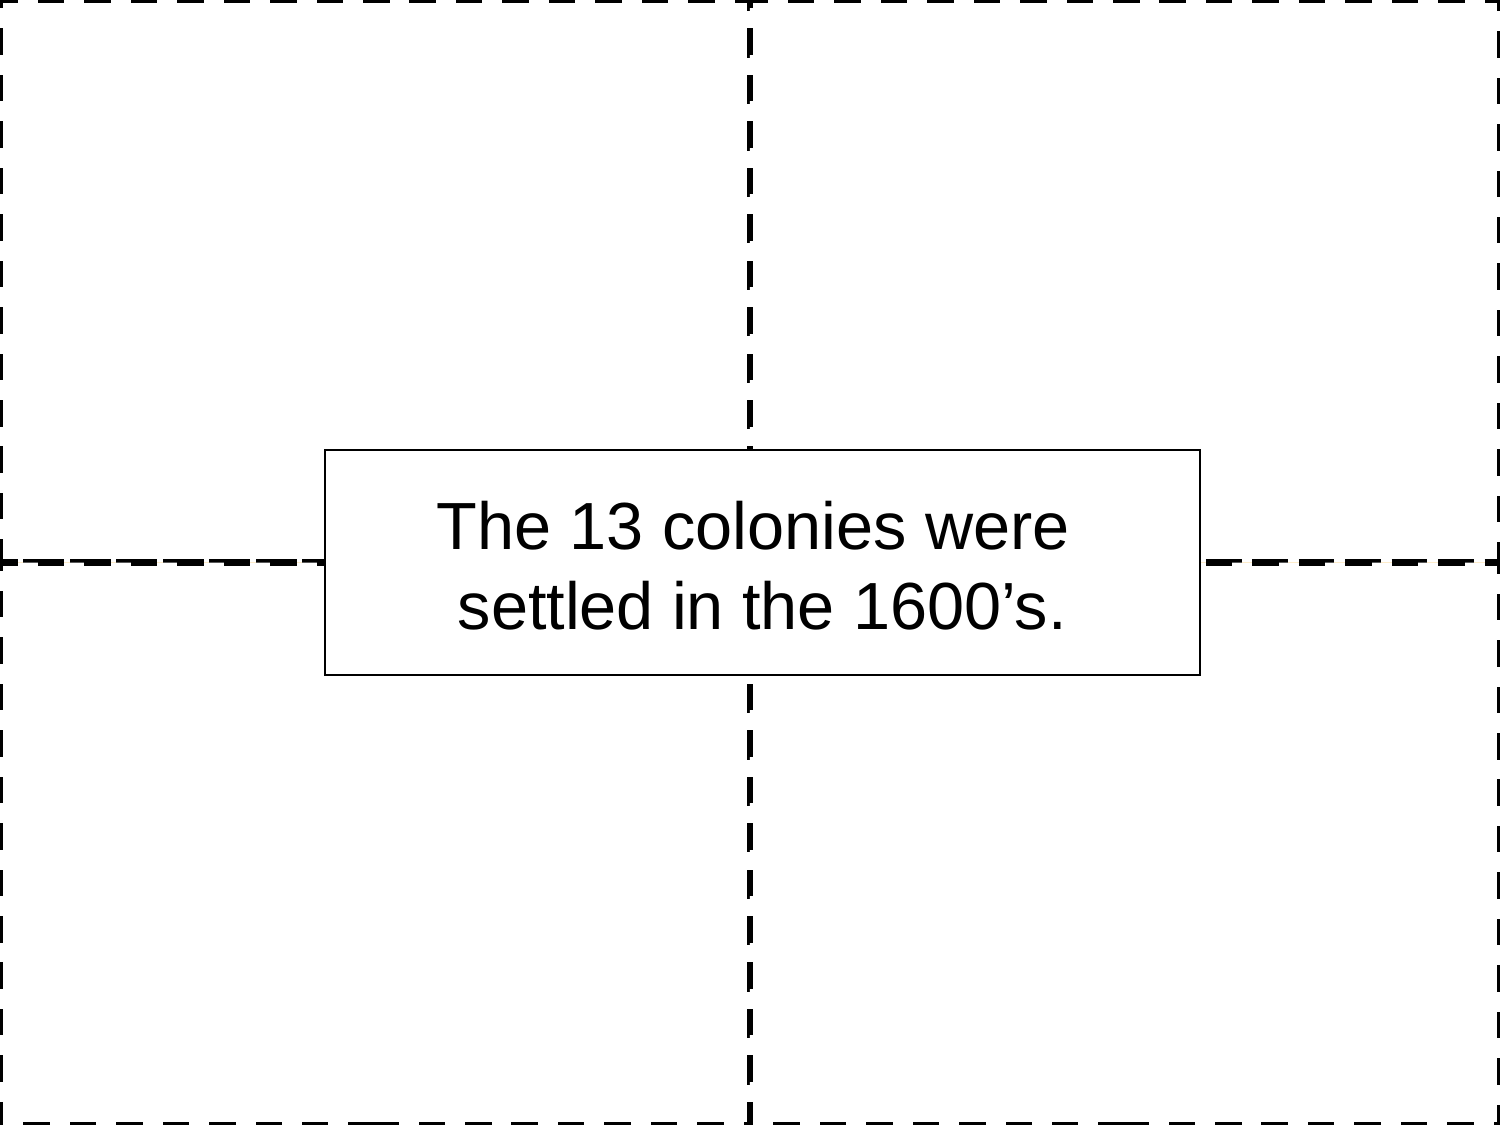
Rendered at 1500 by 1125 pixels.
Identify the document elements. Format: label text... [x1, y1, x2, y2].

text_box [0, 0, 1500, 1125]
text_box The 13 colonies were settled in the 1600’s. [324, 449, 1200, 675]
